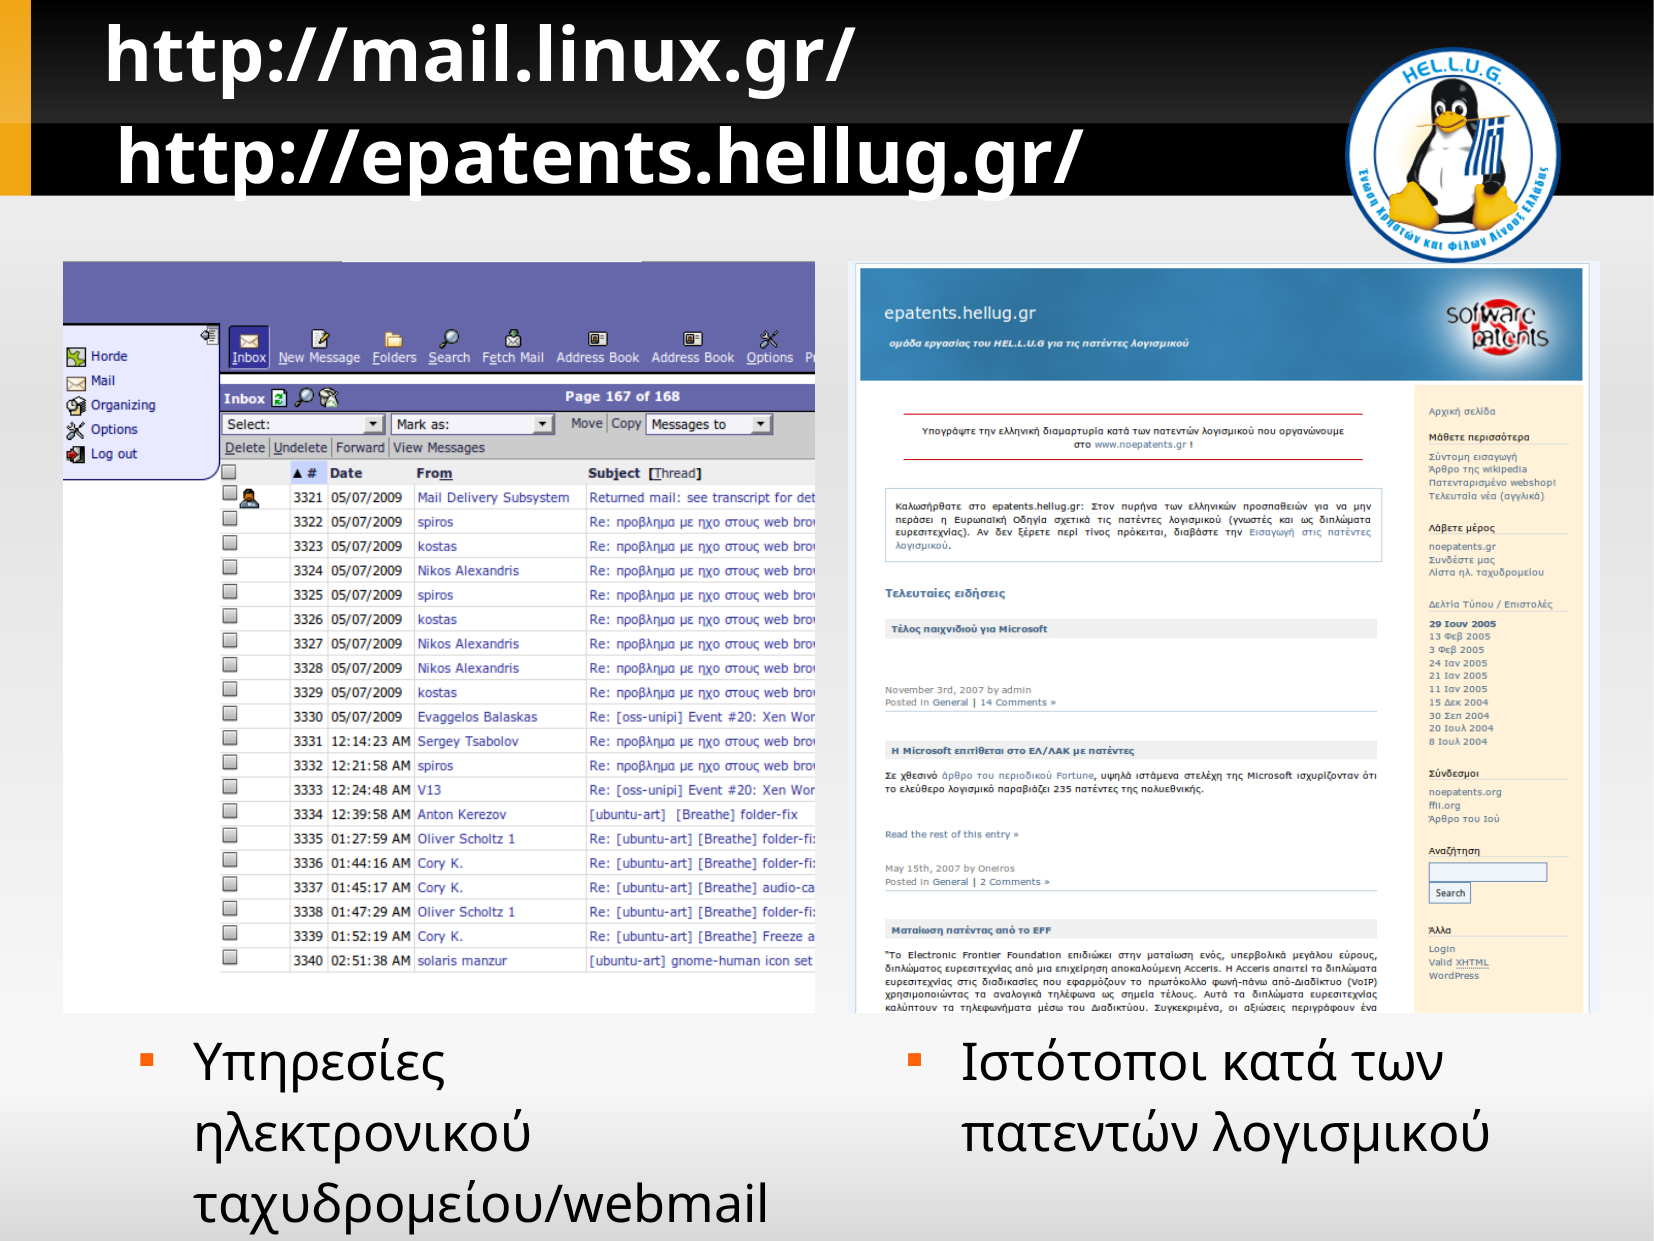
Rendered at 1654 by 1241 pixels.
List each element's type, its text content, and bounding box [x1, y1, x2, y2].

text_box Ιστότοποι κατά των πατεντών λογισμικού [875, 1017, 1556, 1218]
title http://mail.linux.gr/ http://epatents.hellug.gr/ [76, 0, 1565, 208]
picture [0, 0, 1654, 1241]
text_box Υπηρεσίες ηλεκτρονικού ταχυδρομείου/webmail [107, 1017, 788, 1218]
